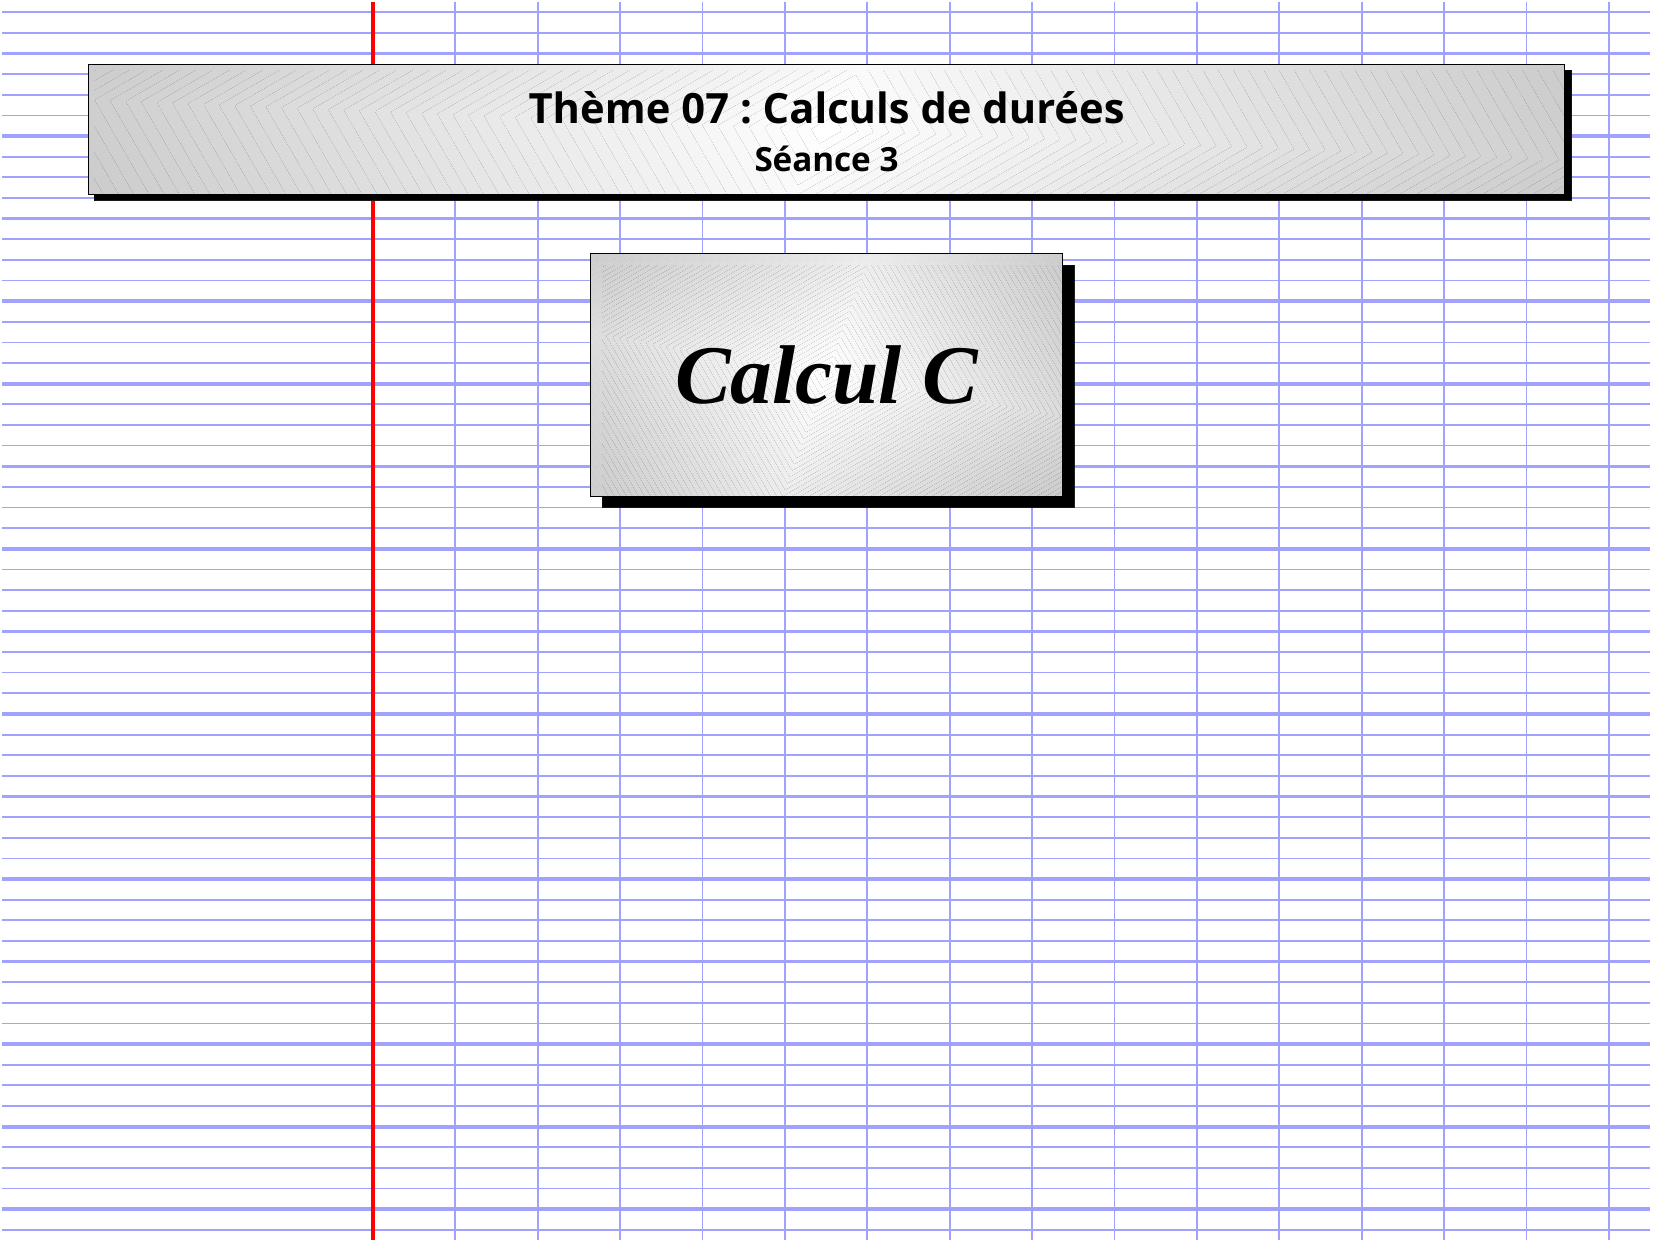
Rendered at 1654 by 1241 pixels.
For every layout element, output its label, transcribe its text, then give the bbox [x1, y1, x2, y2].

picture [0, 0, 1654, 1241]
text_box Thème 07 : Calculs de durées Séance 3 [88, 64, 1565, 195]
text_box Calcul C [590, 253, 1063, 497]
